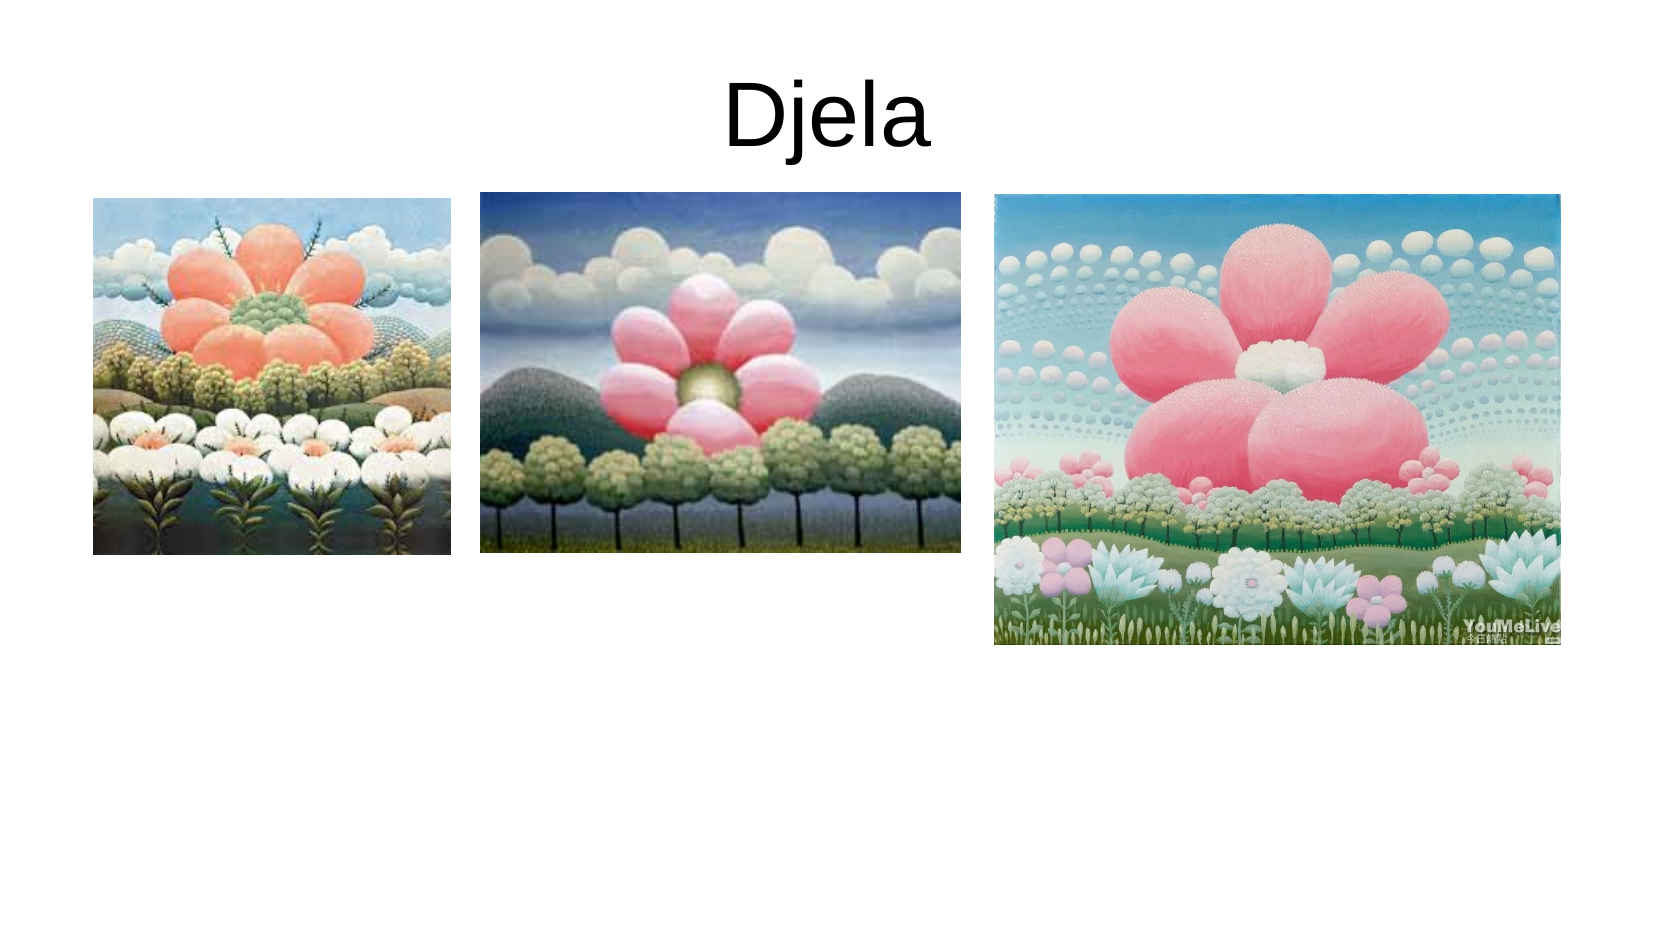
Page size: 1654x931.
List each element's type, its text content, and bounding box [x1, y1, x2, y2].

picture [93, 198, 451, 556]
title Djela [82, 37, 1571, 193]
picture [994, 194, 1561, 646]
picture [480, 192, 961, 553]
